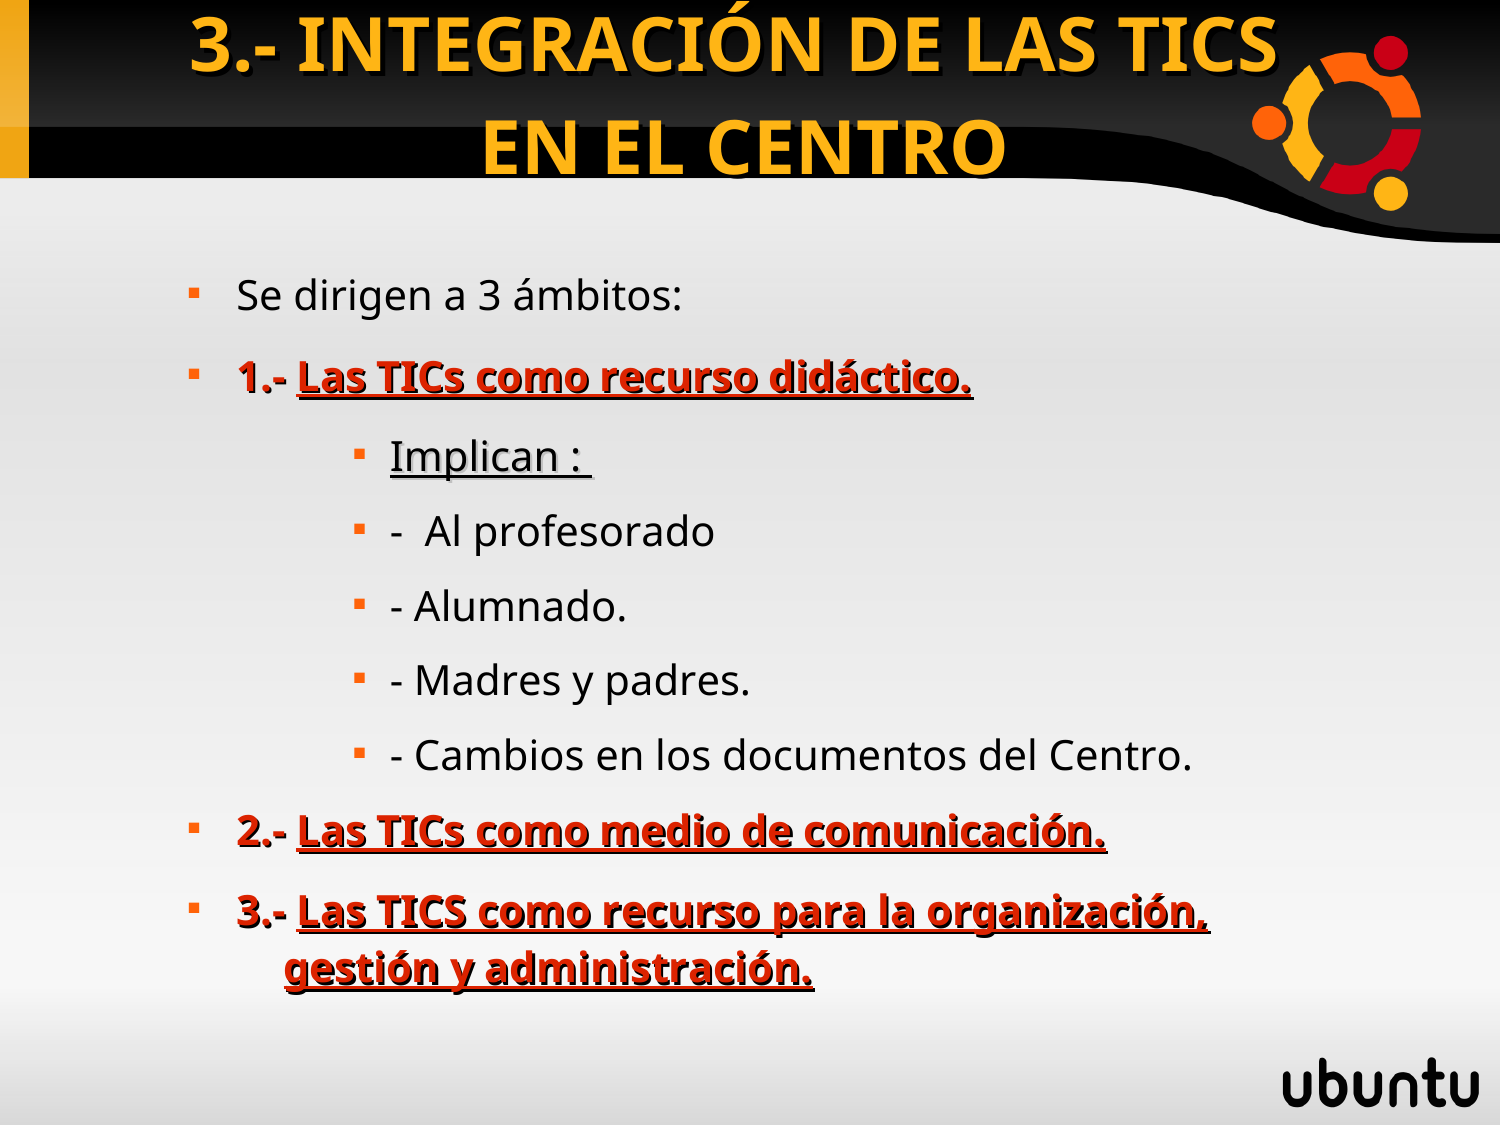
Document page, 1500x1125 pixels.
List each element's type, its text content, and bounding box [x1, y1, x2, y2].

list Se dirigen a 3 ámbitos: 1.- Las TICs como recurso didáctico. Implican : - Al profesorado - Alumnado. - Madres y padres. - Cambios en los documentos del Centro. 2.- Las TICs como medio de comunicación. 3.- Las TICS como recurso para la organización, gestión y administración. [0, 265, 1351, 1081]
picture [0, 0, 1500, 1125]
title 3.- INTEGRACIÓN DE LAS TICS EN EL CENTRO [69, 0, 1420, 208]
